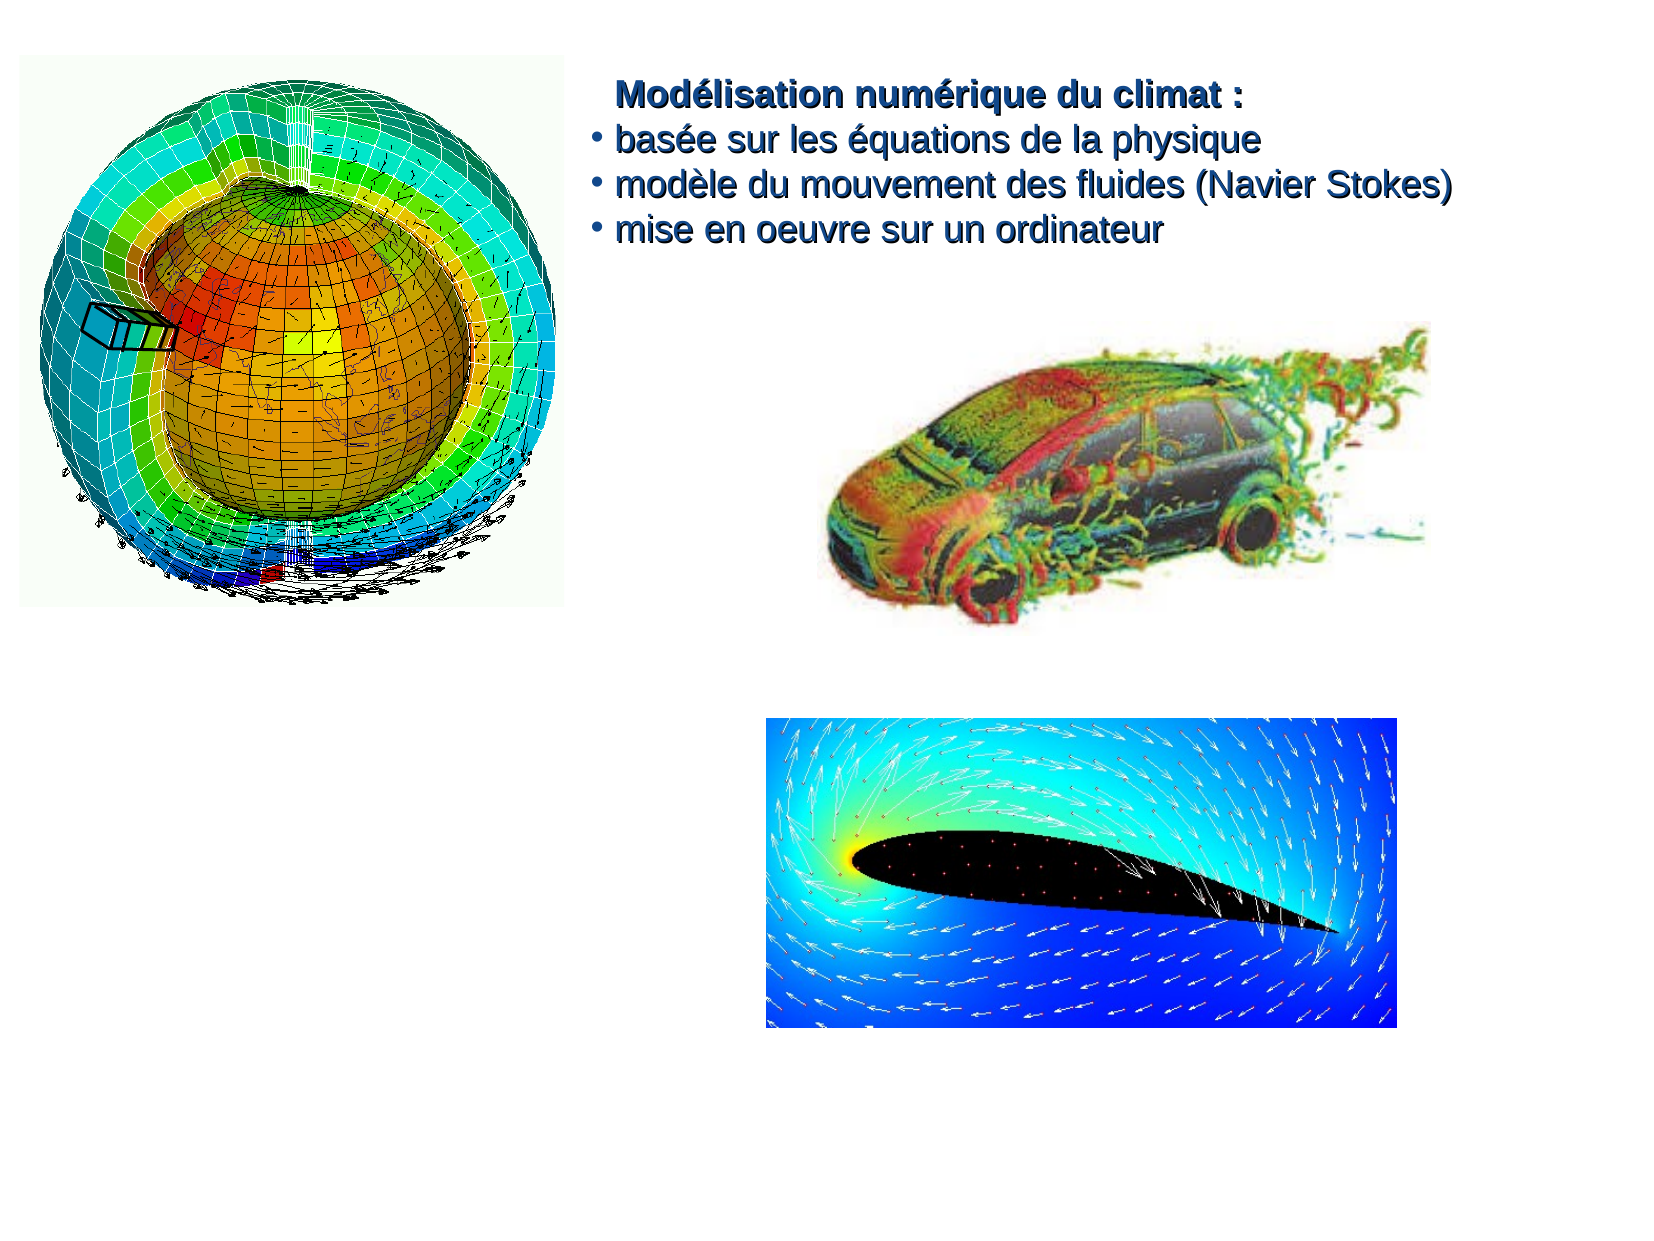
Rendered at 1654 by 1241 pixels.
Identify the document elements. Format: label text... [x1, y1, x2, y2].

picture [1125, 725, 1133, 731]
picture [766, 718, 1397, 1028]
picture [1113, 732, 1125, 740]
picture [1160, 770, 1172, 782]
picture [1213, 769, 1220, 778]
picture [1143, 735, 1153, 744]
picture [824, 722, 832, 733]
picture [817, 321, 1431, 636]
picture [19, 55, 565, 607]
picture [1092, 724, 1102, 729]
picture [1194, 777, 1203, 790]
picture [766, 718, 809, 777]
picture [1280, 857, 1285, 870]
picture [1091, 730, 1104, 740]
picture [791, 748, 797, 765]
picture [1161, 738, 1172, 746]
picture [832, 943, 844, 949]
picture [853, 948, 874, 957]
picture [777, 914, 783, 922]
picture [1235, 806, 1243, 819]
text_box Modélisation numérique du climat : basée sur les équations de la physique modèle du mouvement des fluides (Navier Stokes) mise en oeuvre sur un ordinateur [575, 61, 1593, 257]
picture [766, 897, 771, 906]
picture [1259, 827, 1266, 839]
